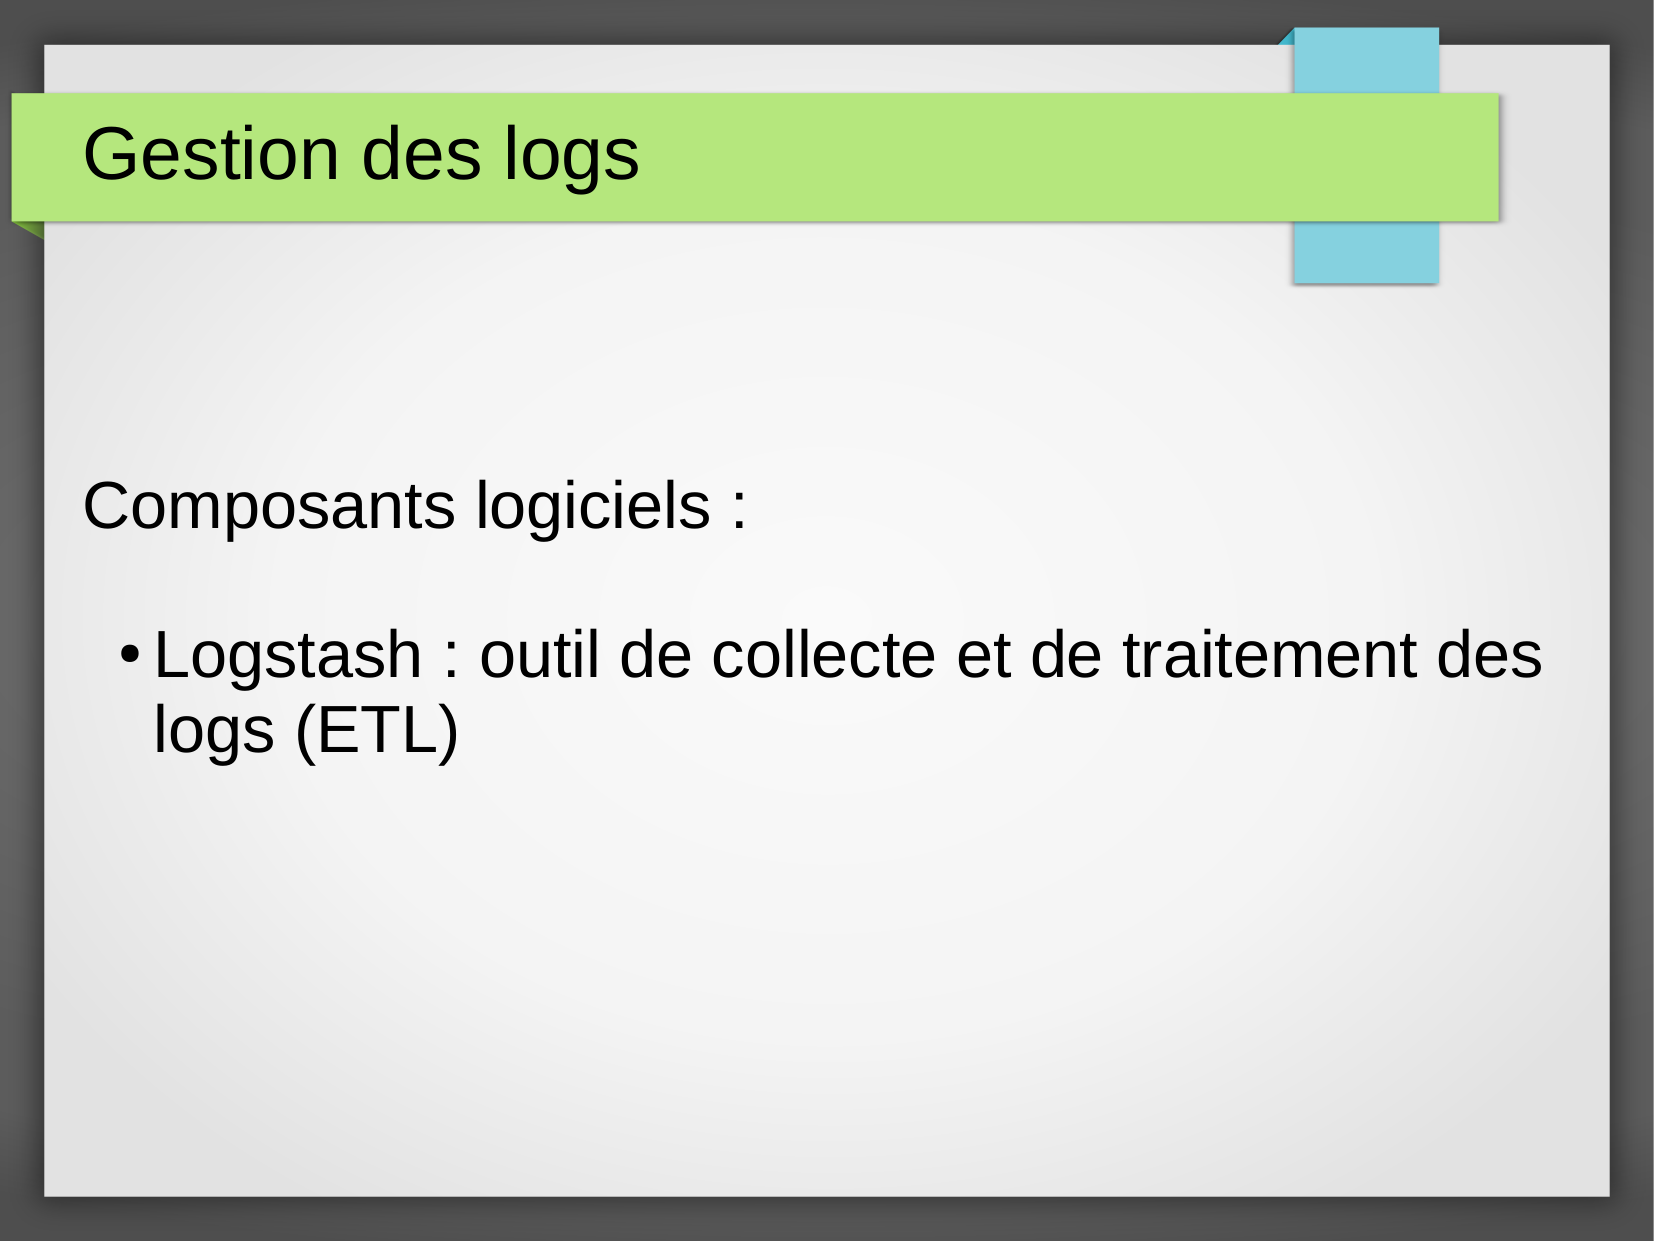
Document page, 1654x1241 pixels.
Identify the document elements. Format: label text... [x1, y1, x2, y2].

title Gestion des logs [82, 94, 1264, 213]
subtitle Composants logiciels : Logstash : outil de collecte et de traitement des logs (ETL) [82, 295, 1571, 1015]
picture [0, 0, 1654, 1241]
